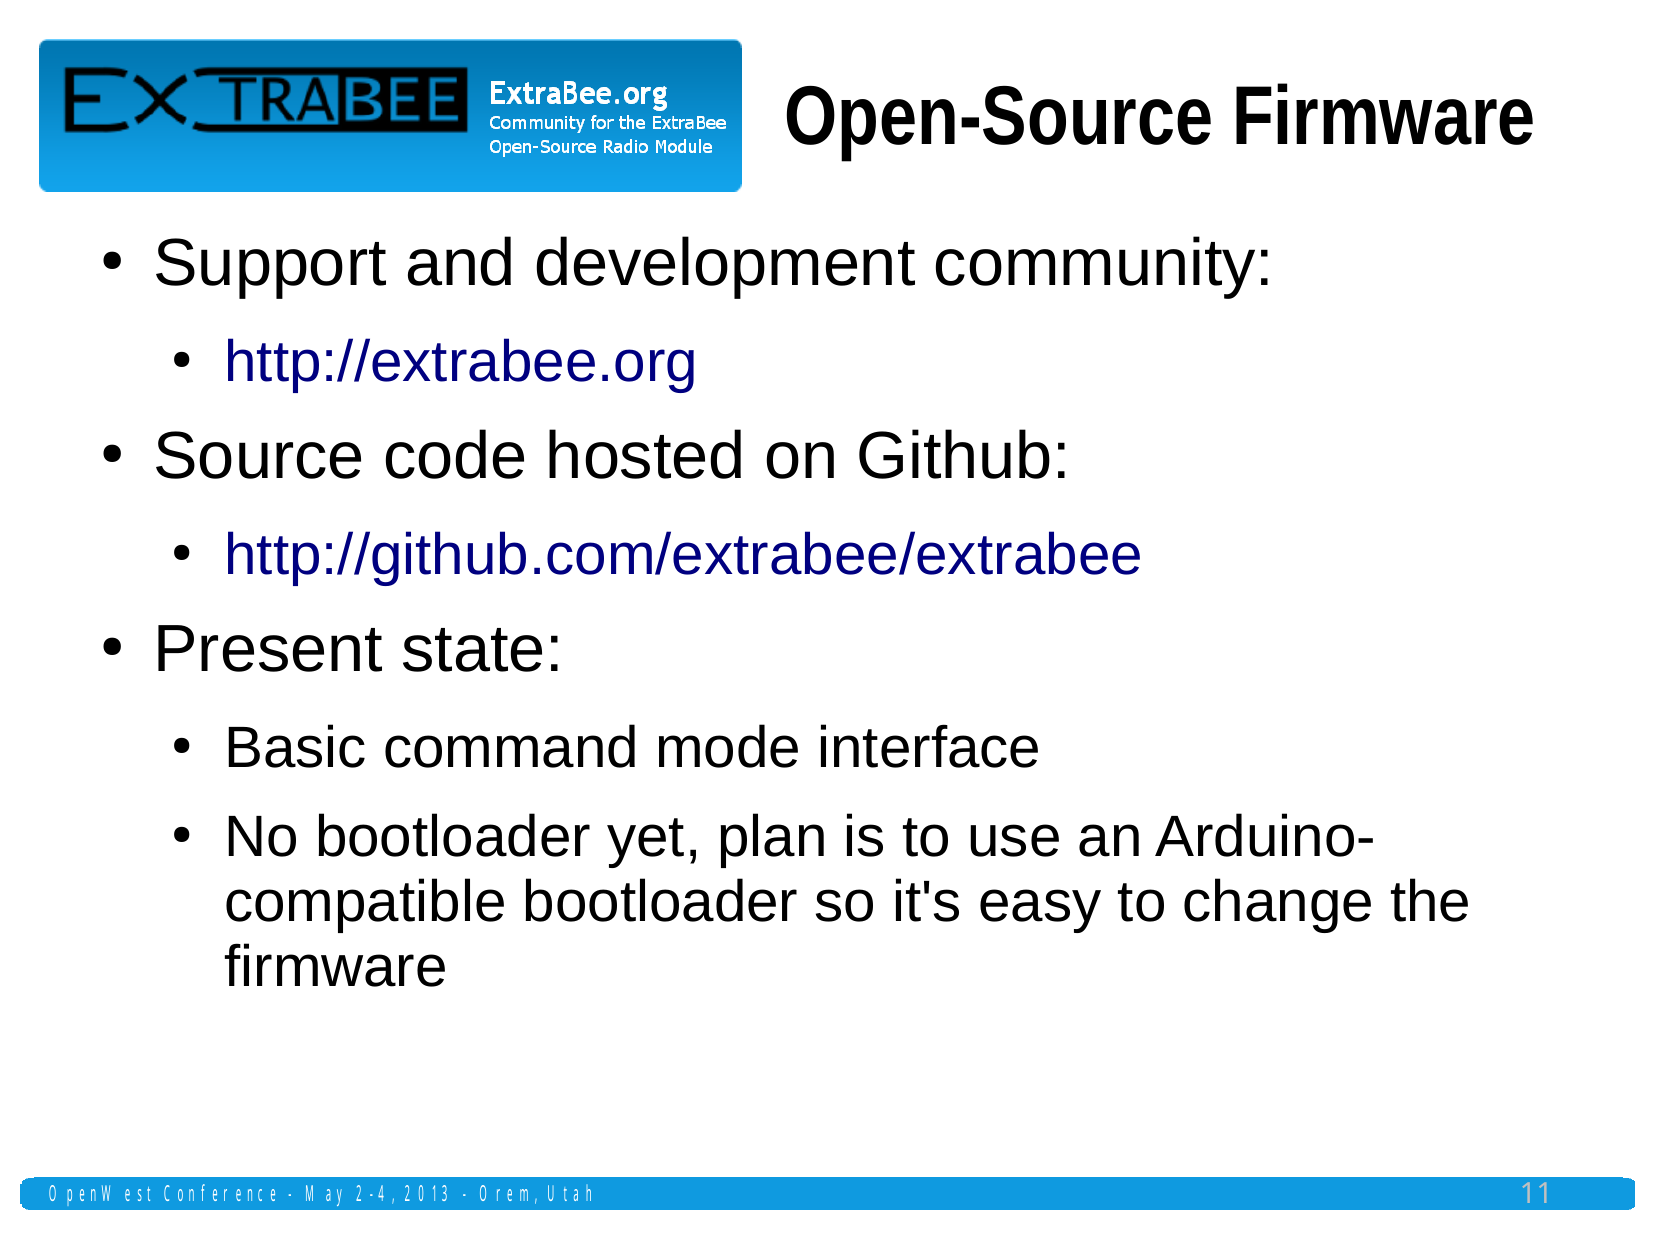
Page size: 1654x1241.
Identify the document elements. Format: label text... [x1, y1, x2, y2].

picture [10, 1173, 1648, 1215]
list Support and development community: http://extrabee.org Source code hosted on Github: http://github.com/extrabee/extrabee Present state: Basic command mode interface No bootloader yet, plan is to use an Arduino-compatible bootloader so it's easy to change the firmware [82, 225, 1571, 1111]
picture [35, 31, 748, 199]
title Open-Source Firmware [750, 49, 1571, 188]
